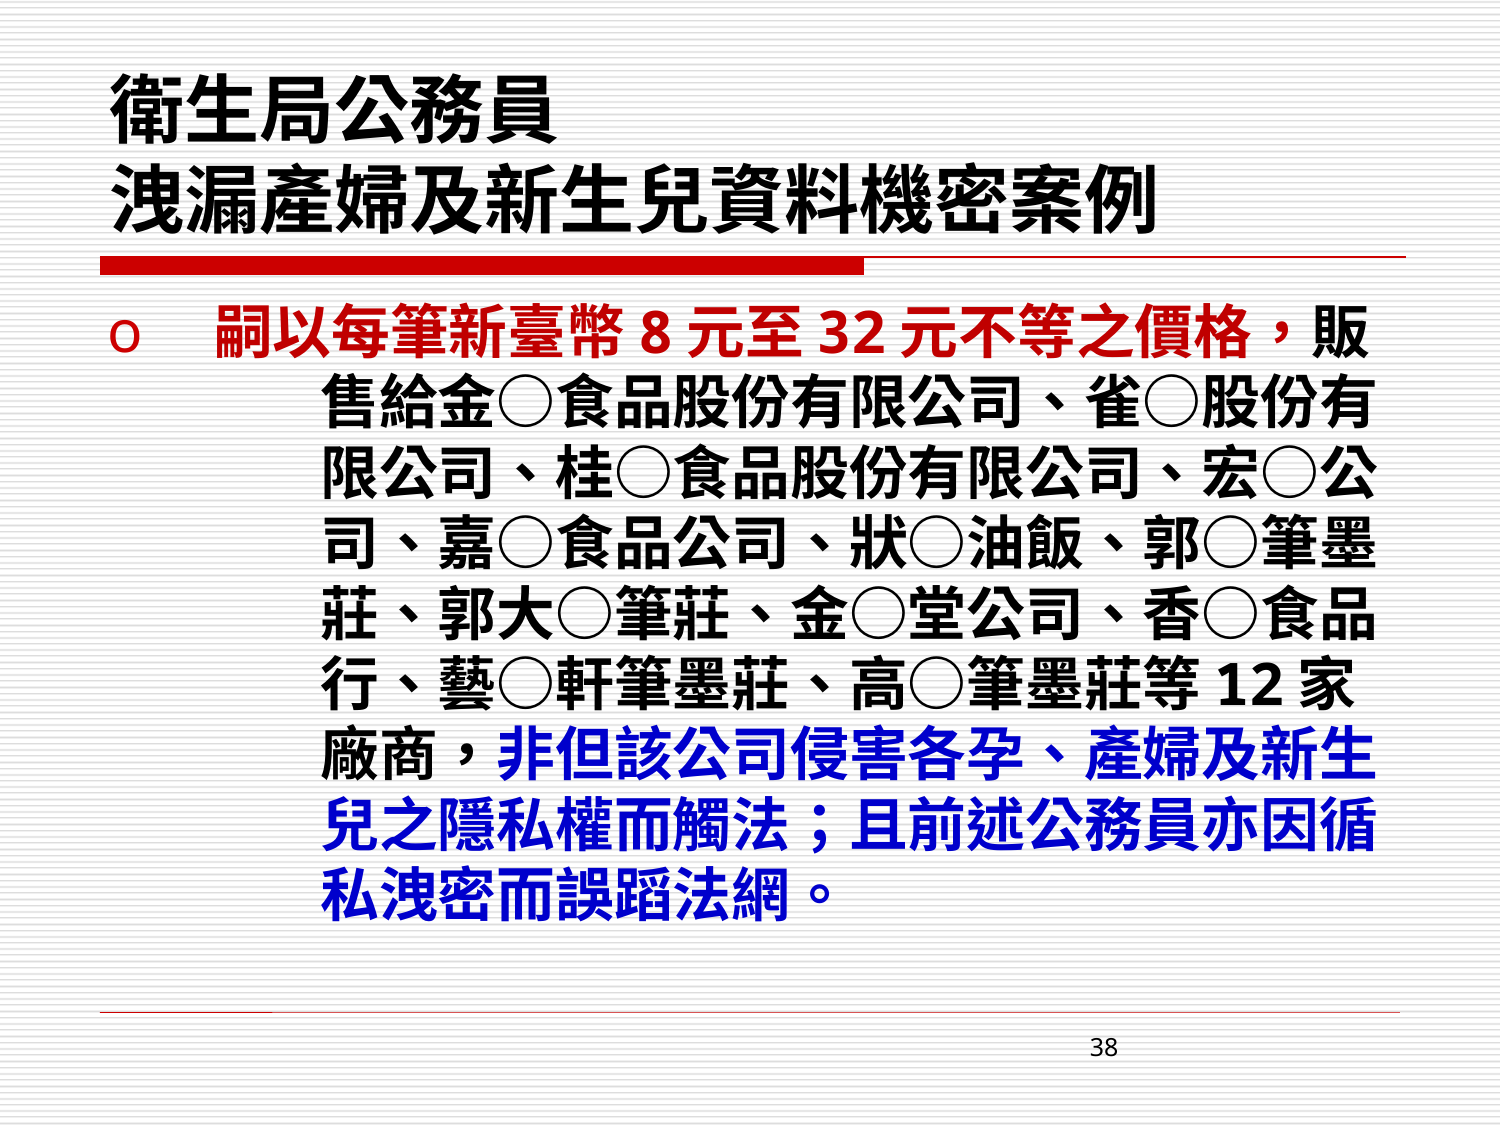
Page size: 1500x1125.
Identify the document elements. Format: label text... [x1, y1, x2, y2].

list 嗣以每筆新臺幣8元至32元不等之價格，販售給金○食品股份有限公司、雀○股份有限公司、桂○食品股份有限公司、宏○公司、嘉○食品公司、狀○油飯、郭○筆墨莊、郭大○筆莊、金○堂公司、香○食品行、藝○軒筆墨莊、高○筆墨莊等12家廠商，非但該公司侵害各孕、產婦及新生兒之隱私權而觸法；且前述公務員亦因循私洩密而誤蹈法網。 [92, 287, 1406, 988]
text_box [1074, 1024, 1400, 1103]
title 衛生局公務員 洩漏產婦及新生兒資料機密案例 [94, 50, 1407, 250]
